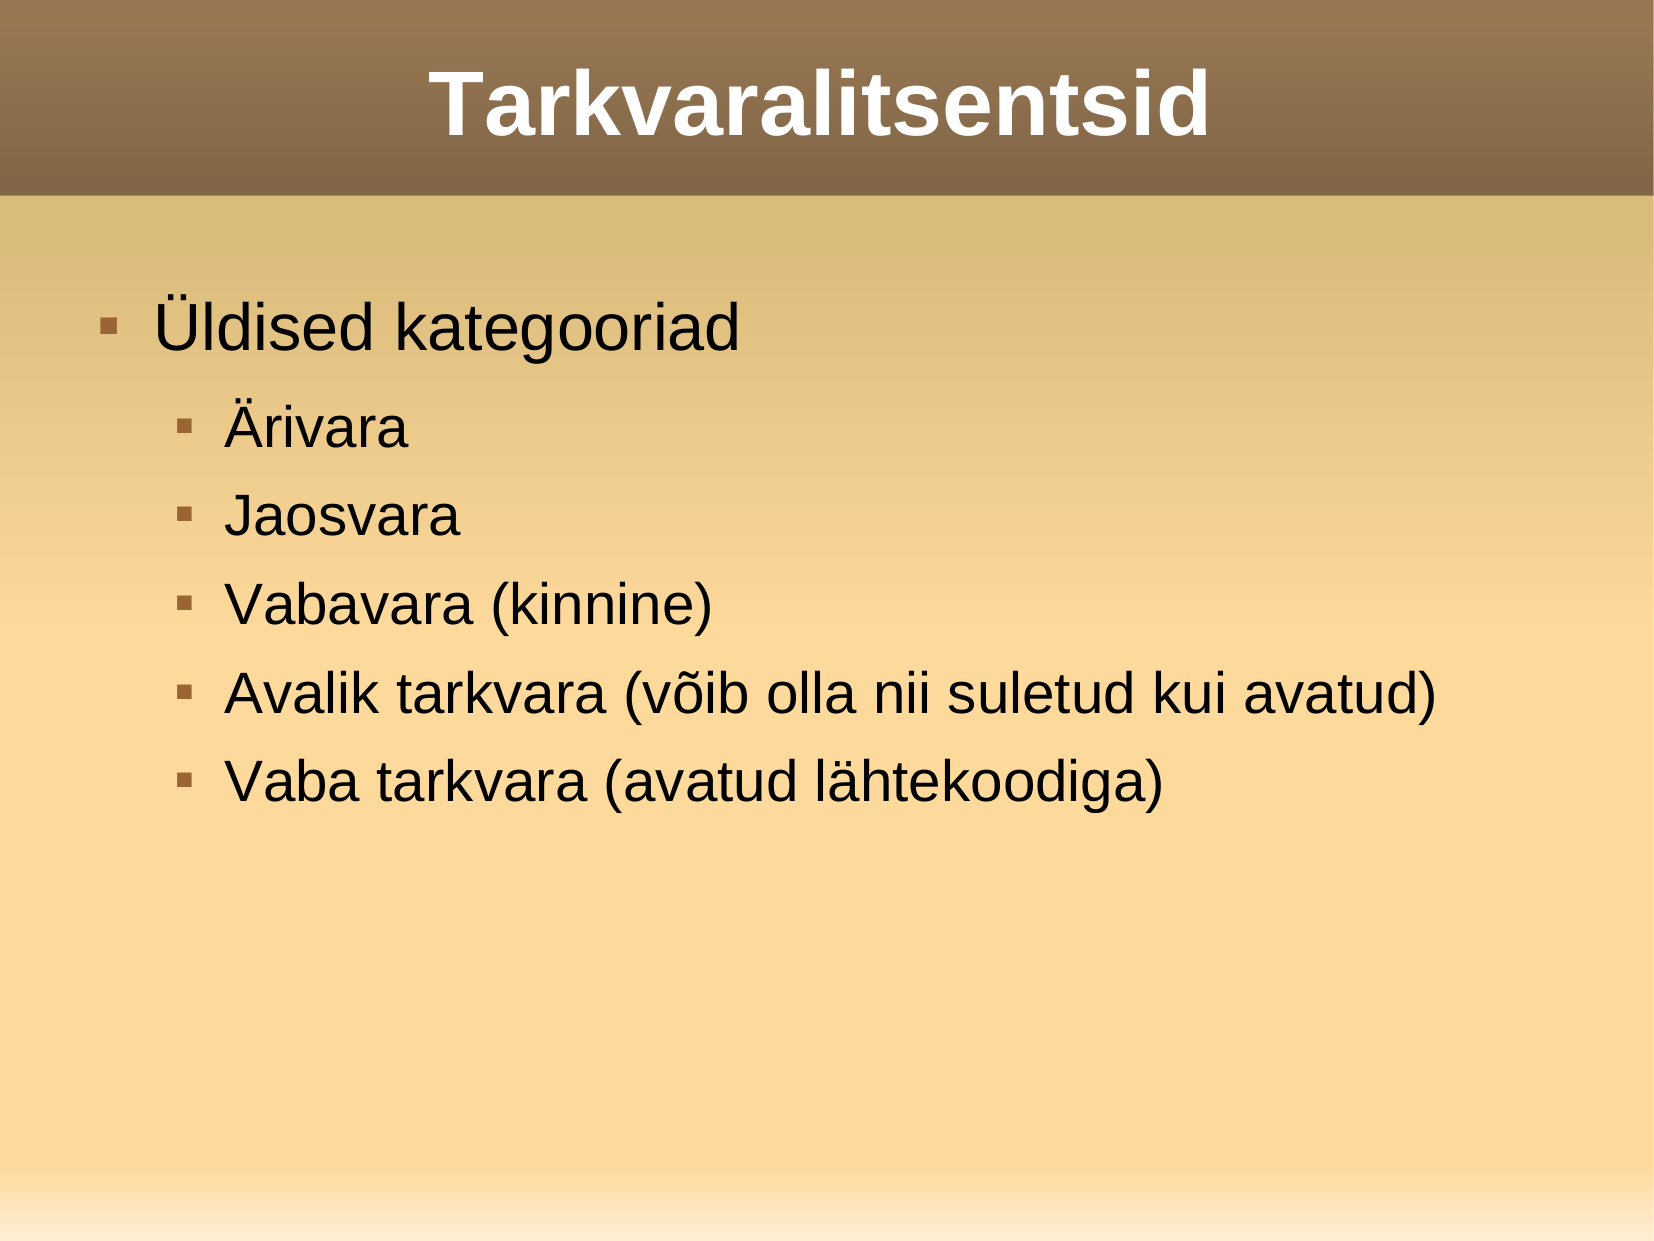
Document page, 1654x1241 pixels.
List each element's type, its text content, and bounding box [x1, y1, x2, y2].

list Üldised kategooriad Ärivara Jaosvara Vabavara (kinnine) Avalik tarkvara (võib olla nii suletud kui avatud) Vaba tarkvara (avatud lähtekoodiga) [82, 290, 1571, 1094]
picture [0, 0, 1654, 1241]
title Tarkvaralitsentsid [76, 7, 1565, 200]
